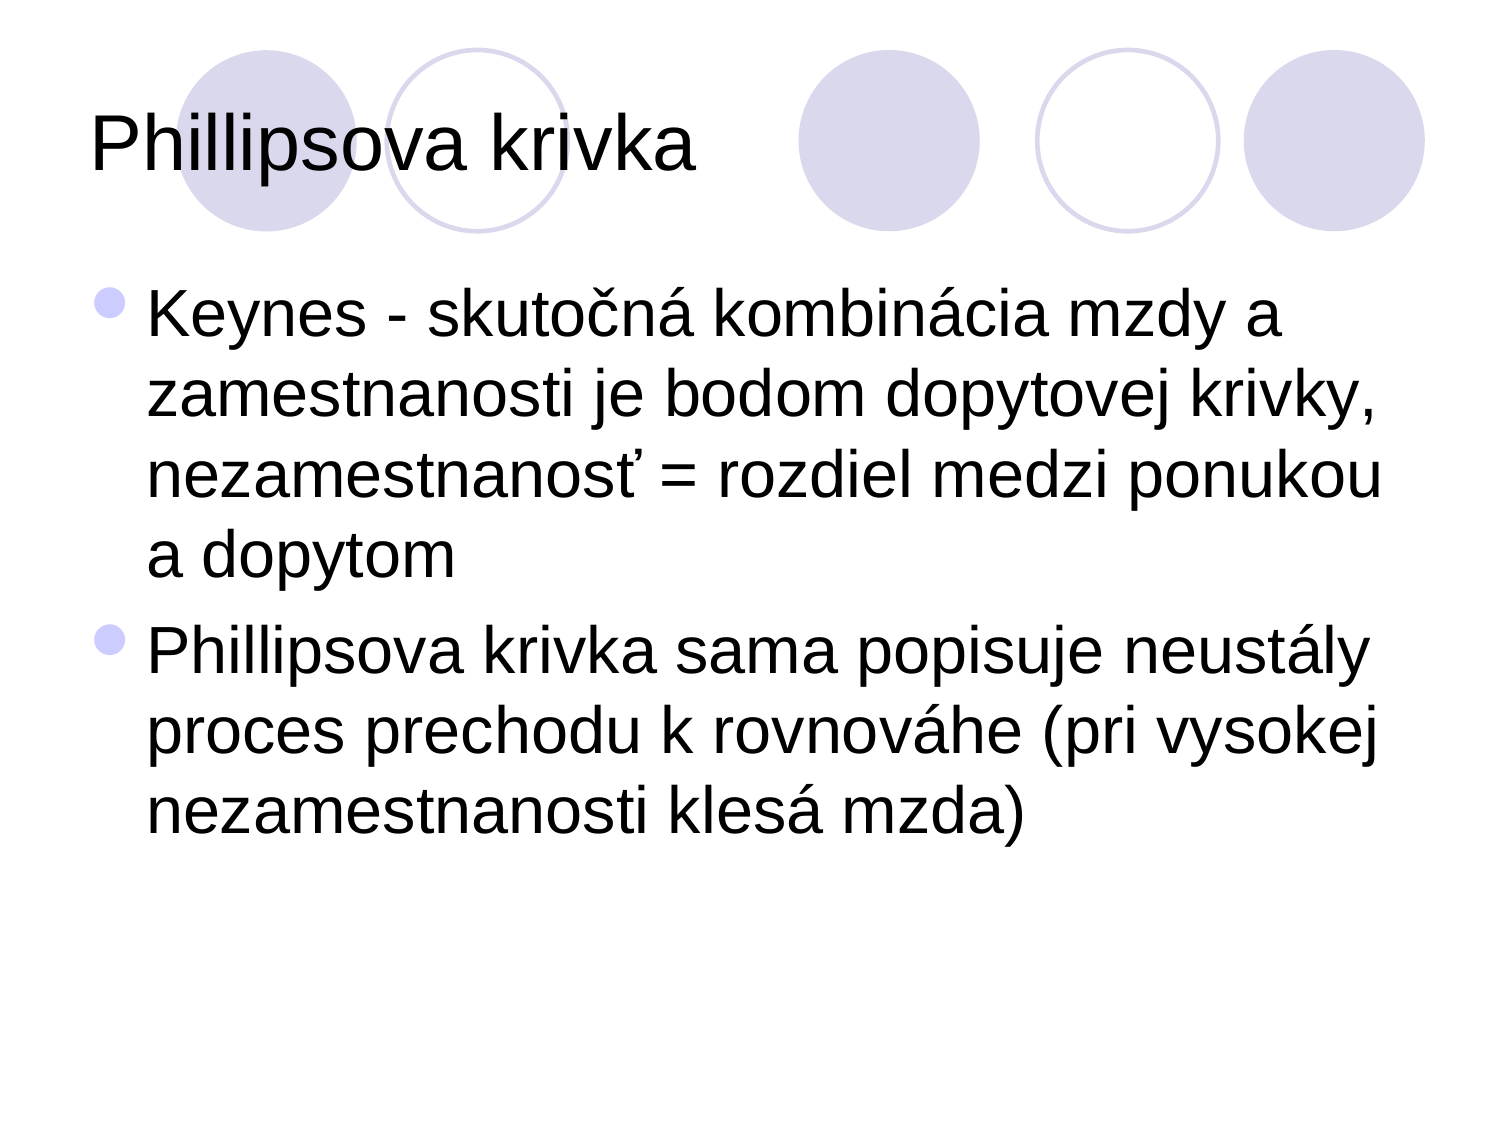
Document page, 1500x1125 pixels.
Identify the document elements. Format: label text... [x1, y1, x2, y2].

list Keynes - skutočná kombinácia mzdy a zamestnanosti je bodom dopytovej krivky, nezamestnanosť = rozdiel medzi ponukou a dopytom Phillipsova krivka sama popisuje neustály proces prechodu k rovnováhe (pri vysokej nezamestnanosti klesá mzda) [75, 262, 1426, 1006]
title Phillipsova krivka [75, 45, 1426, 233]
